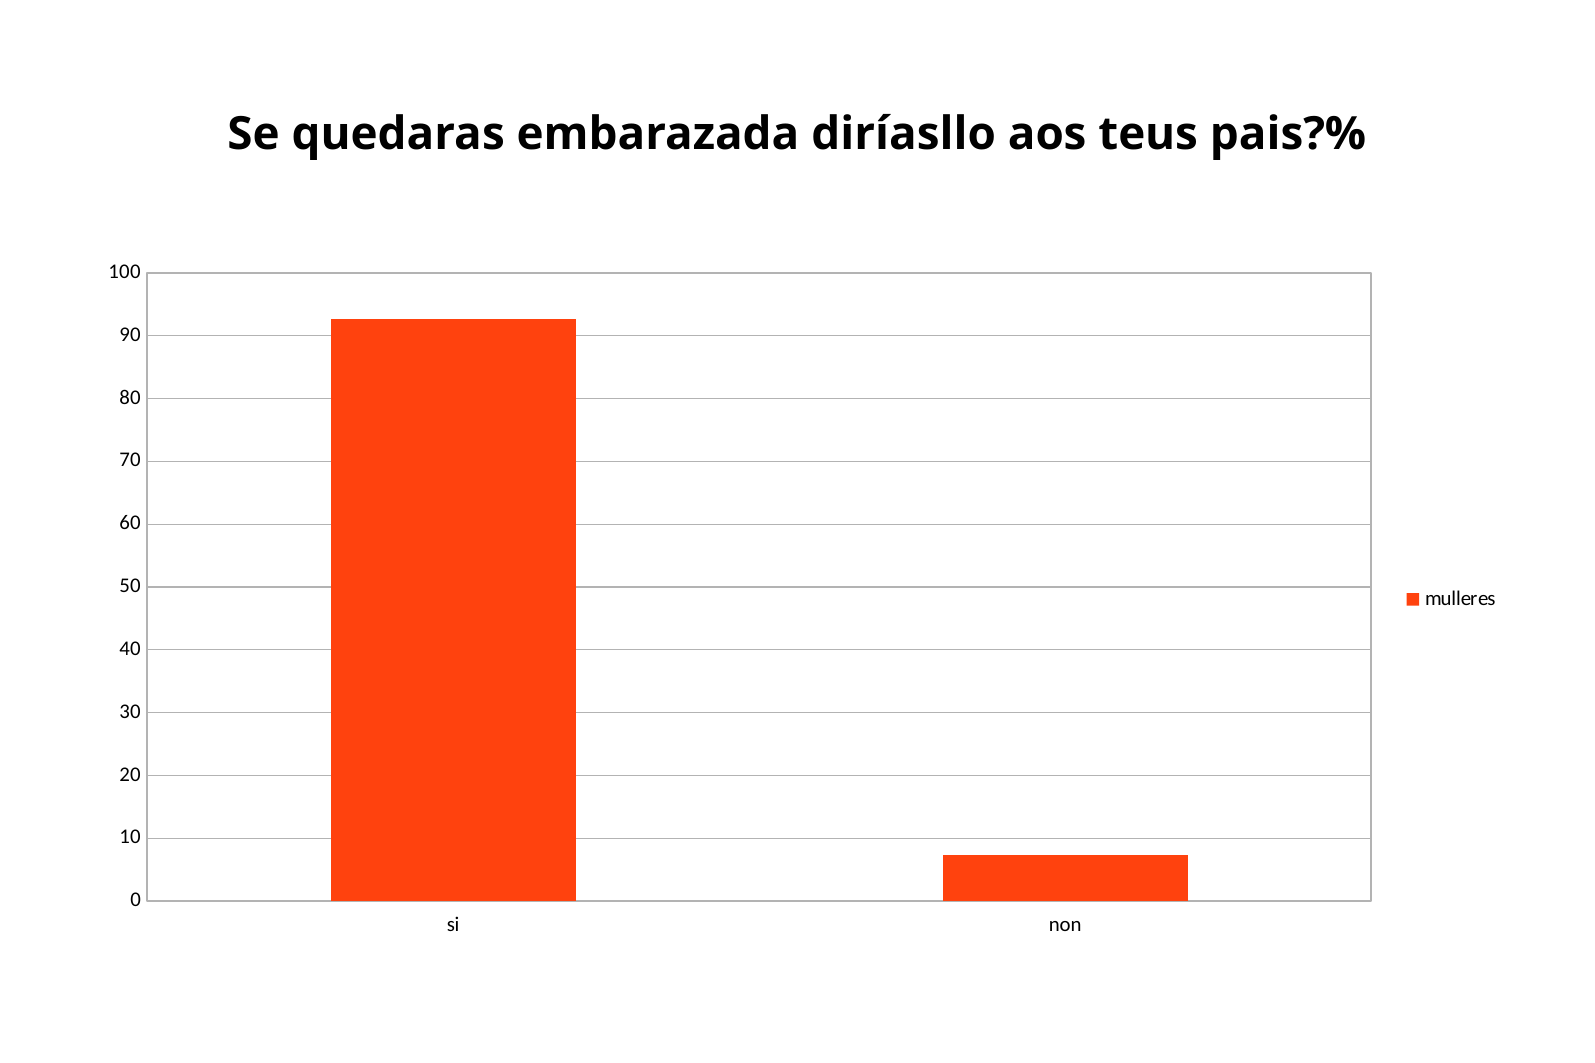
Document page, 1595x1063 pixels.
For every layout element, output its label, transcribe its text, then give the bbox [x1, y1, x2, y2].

title Se quedaras embarazada diríasllo aos teus pais?% [79, 42, 1515, 220]
chart [79, 248, 1515, 951]
